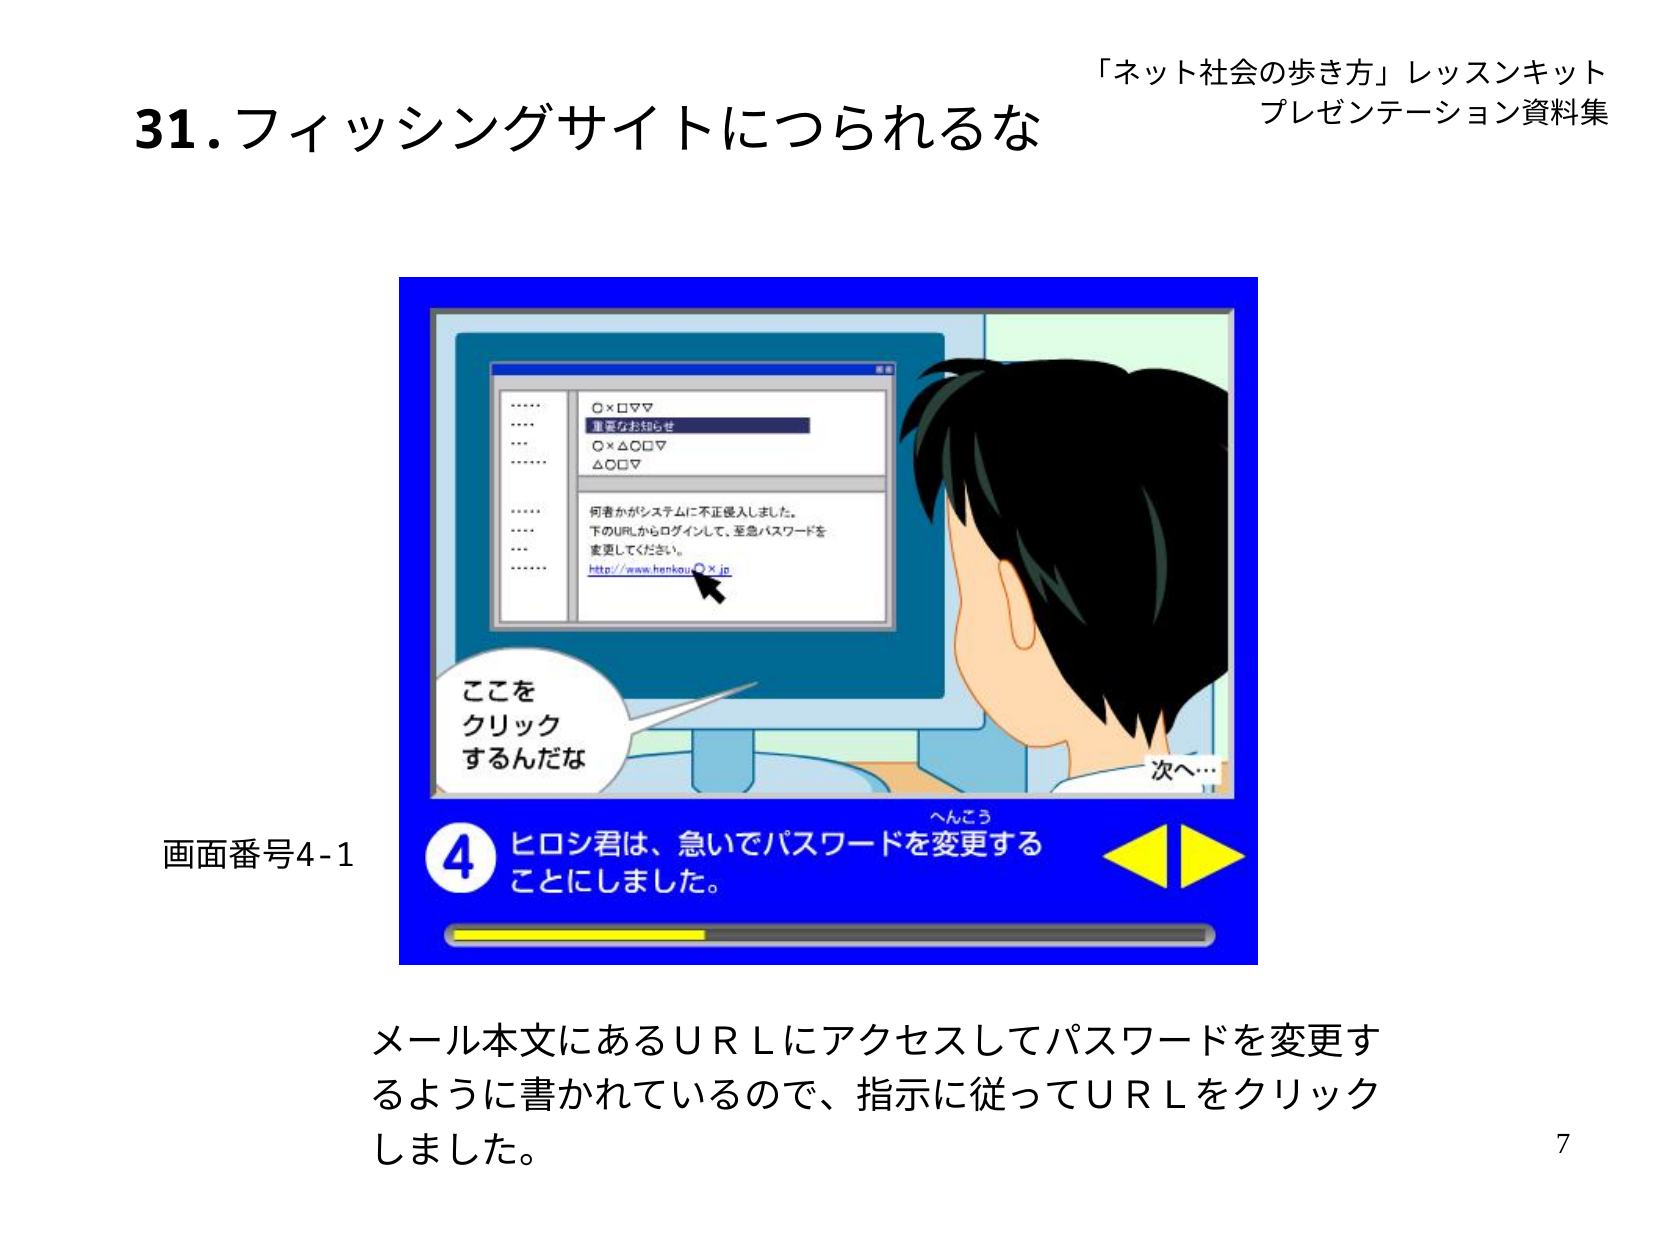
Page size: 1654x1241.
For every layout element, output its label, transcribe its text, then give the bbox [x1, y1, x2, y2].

picture [399, 277, 1258, 965]
text_box 画面番号4-1 [147, 826, 384, 882]
text_box 31.フィッシングサイトにつられるな [118, 88, 1093, 169]
text_box 「ネット社会の歩き方」レッスンキット プレゼンテーション資料集 [1062, 44, 1625, 139]
text_box メール本文にあるＵＲＬにアクセスしてパスワードを変更するように書かれているので、指示に従ってＵＲＬをクリックしました。 [354, 1003, 1418, 1182]
